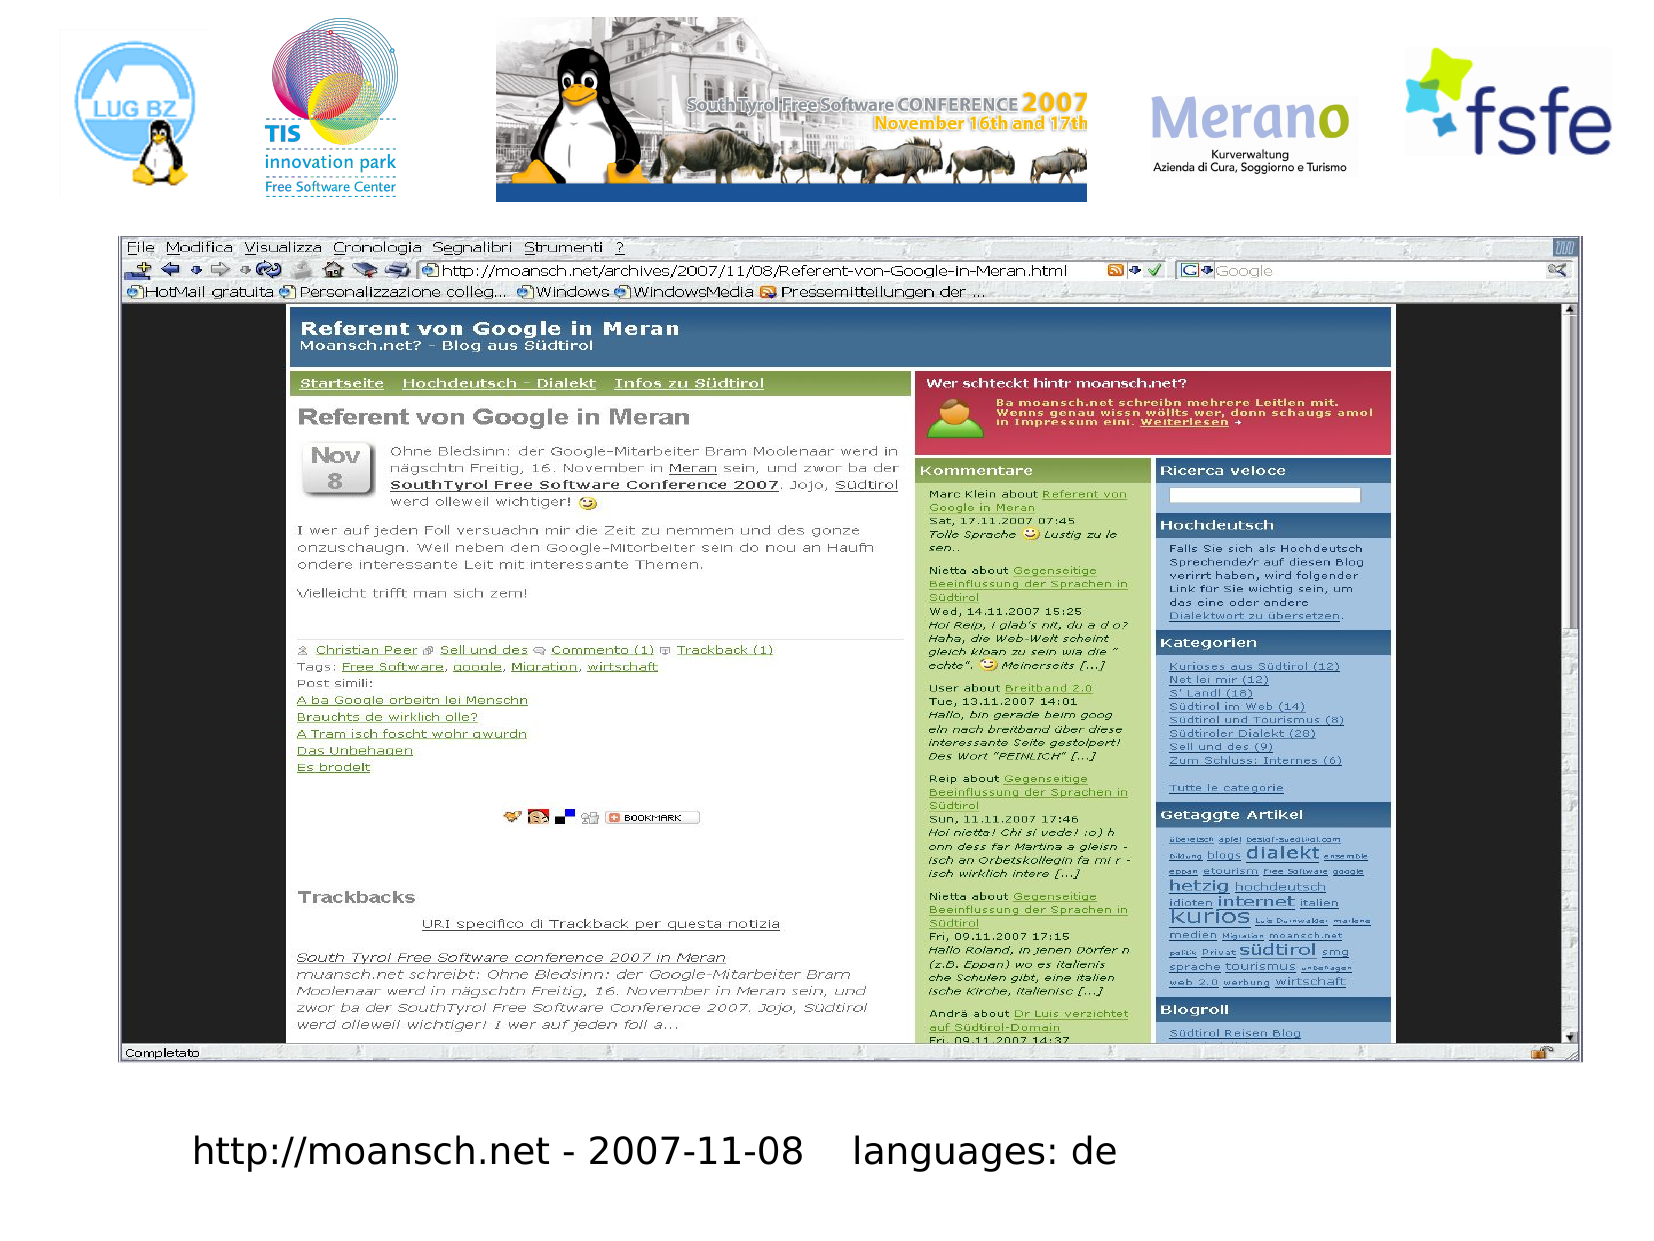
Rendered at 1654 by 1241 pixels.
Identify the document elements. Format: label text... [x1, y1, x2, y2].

picture [496, 17, 1087, 202]
picture [59, 29, 220, 198]
picture [1151, 96, 1359, 177]
text_box http://moansch.net - 2007-11-08 languages: de [177, 1122, 1447, 1181]
picture [265, 18, 398, 197]
picture [118, 236, 1583, 1063]
picture [1405, 47, 1613, 156]
